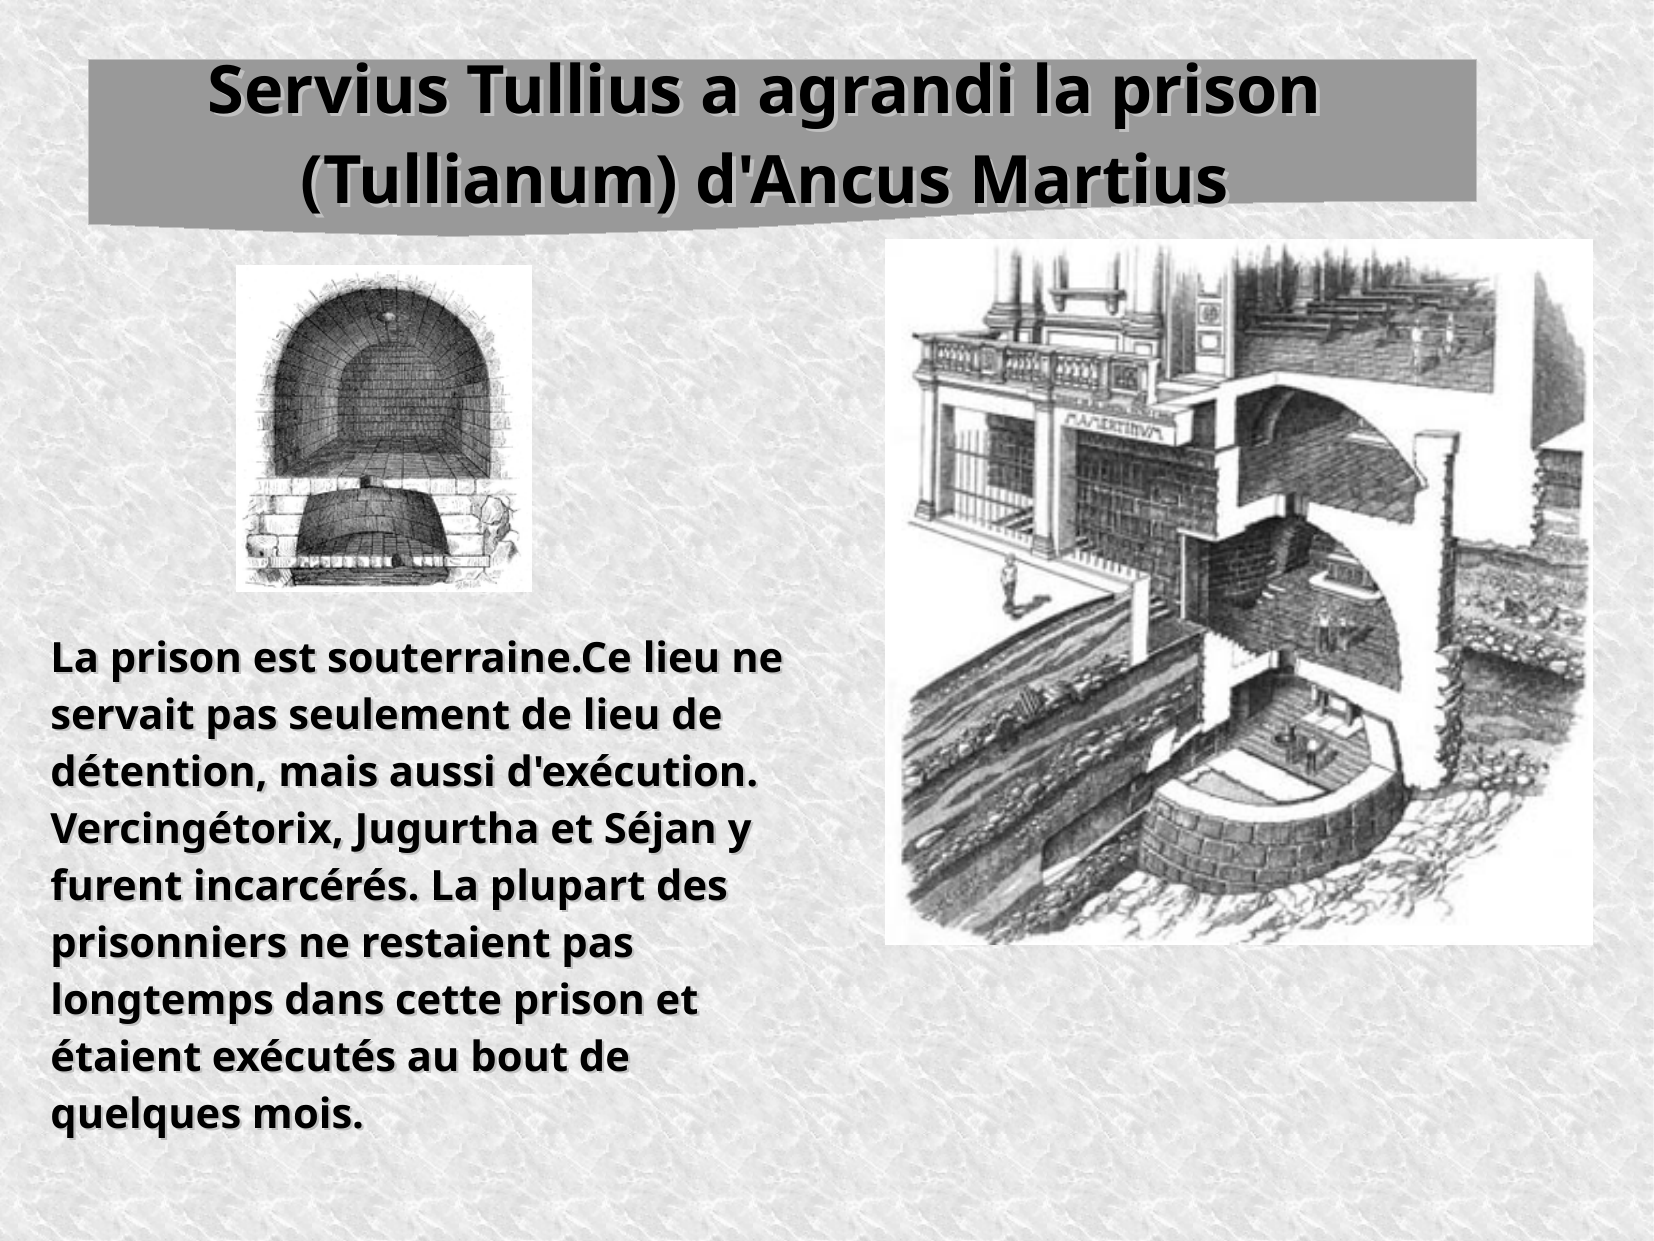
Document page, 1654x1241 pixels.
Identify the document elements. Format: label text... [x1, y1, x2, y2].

title Servius Tullius a agrandi la prison (Tullianum) d'Ancus Martius [29, 29, 1518, 237]
picture [0, 0, 1654, 1241]
text_box La prison est souterraine.Ce lieu ne servait pas seulement de lieu de détention, mais aussi d'exécution. Vercingétorix, Jugurtha et Séjan y furent incarcérés. La plupart des prisonniers ne restaient pas longtemps dans cette prison et étaient exécutés au bout de quelques mois. [35, 620, 827, 1159]
